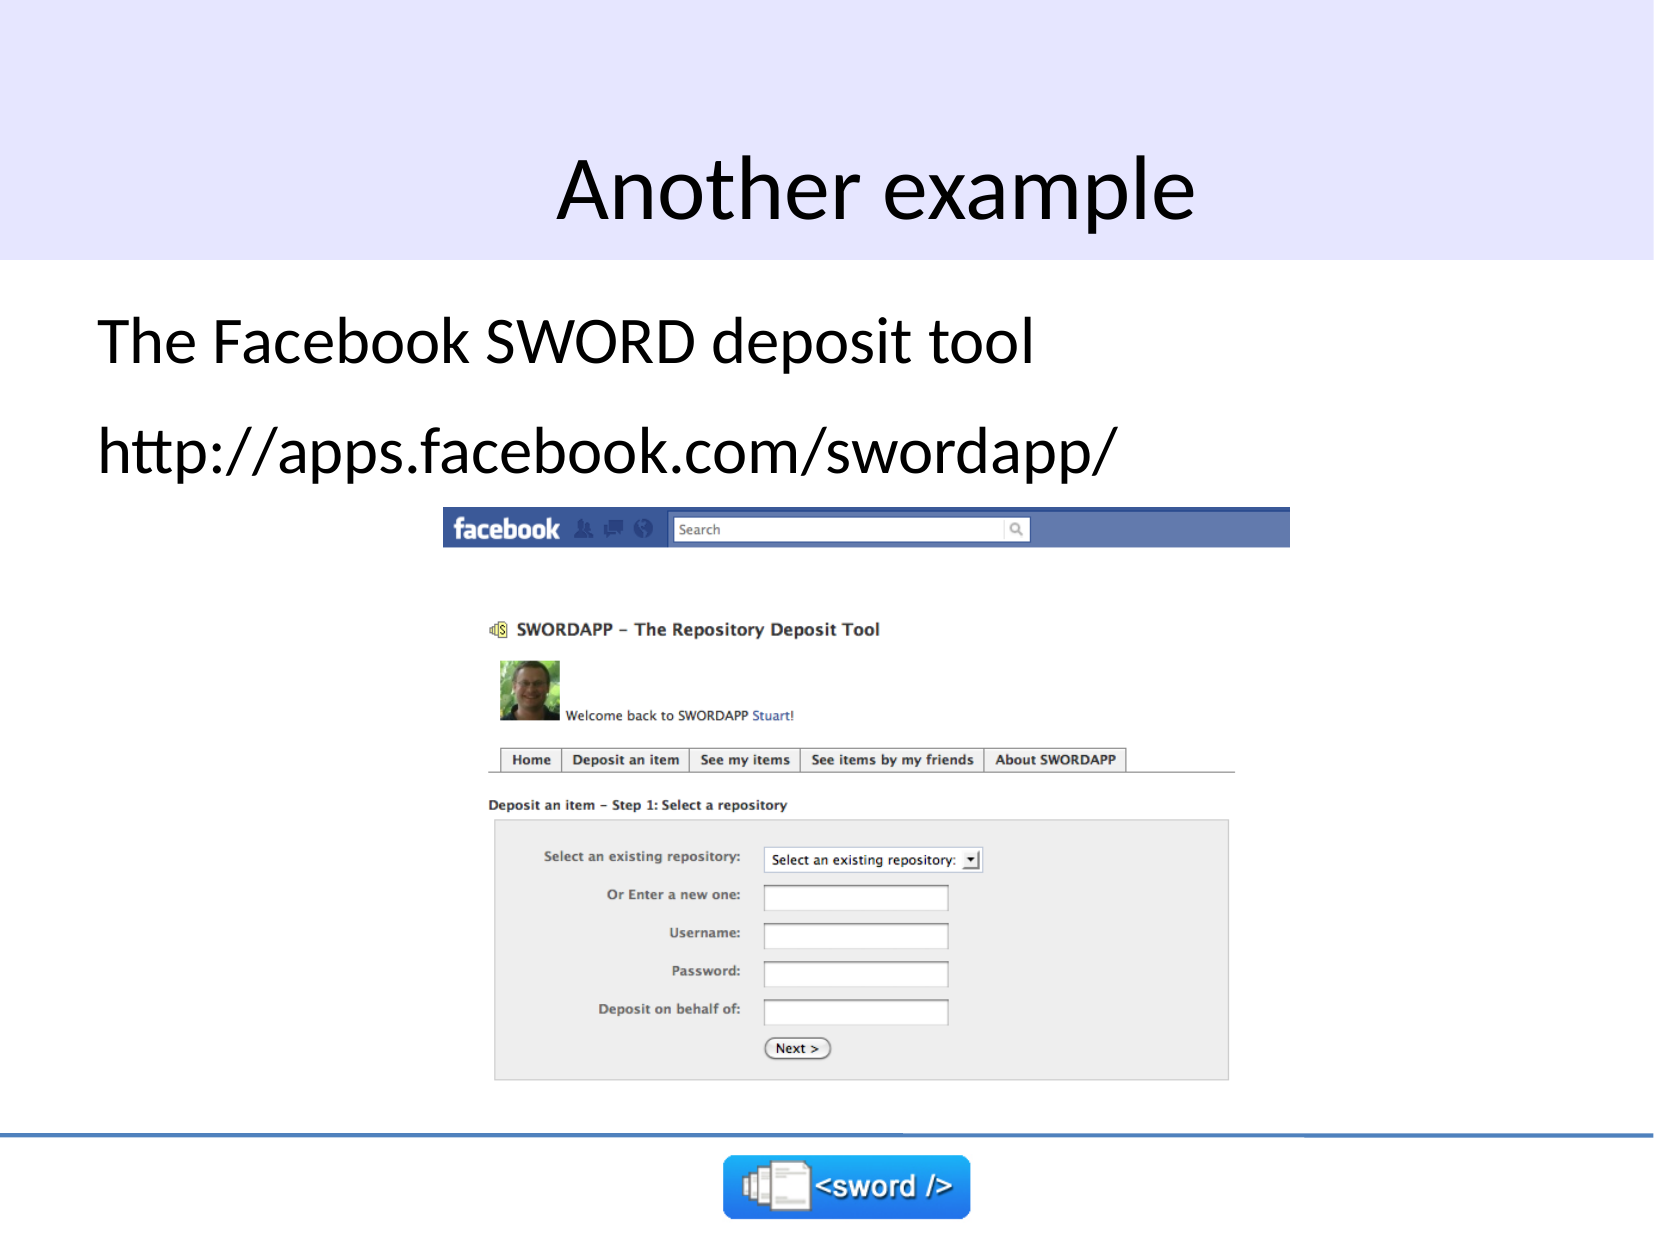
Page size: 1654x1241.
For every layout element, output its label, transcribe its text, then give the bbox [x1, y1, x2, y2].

picture [443, 507, 1290, 1096]
text_box Another example [467, 143, 1288, 251]
picture [722, 1154, 973, 1223]
list The Facebook SWORD deposit tool http://apps.facebook.com/swordapp/ [82, 289, 1571, 1108]
